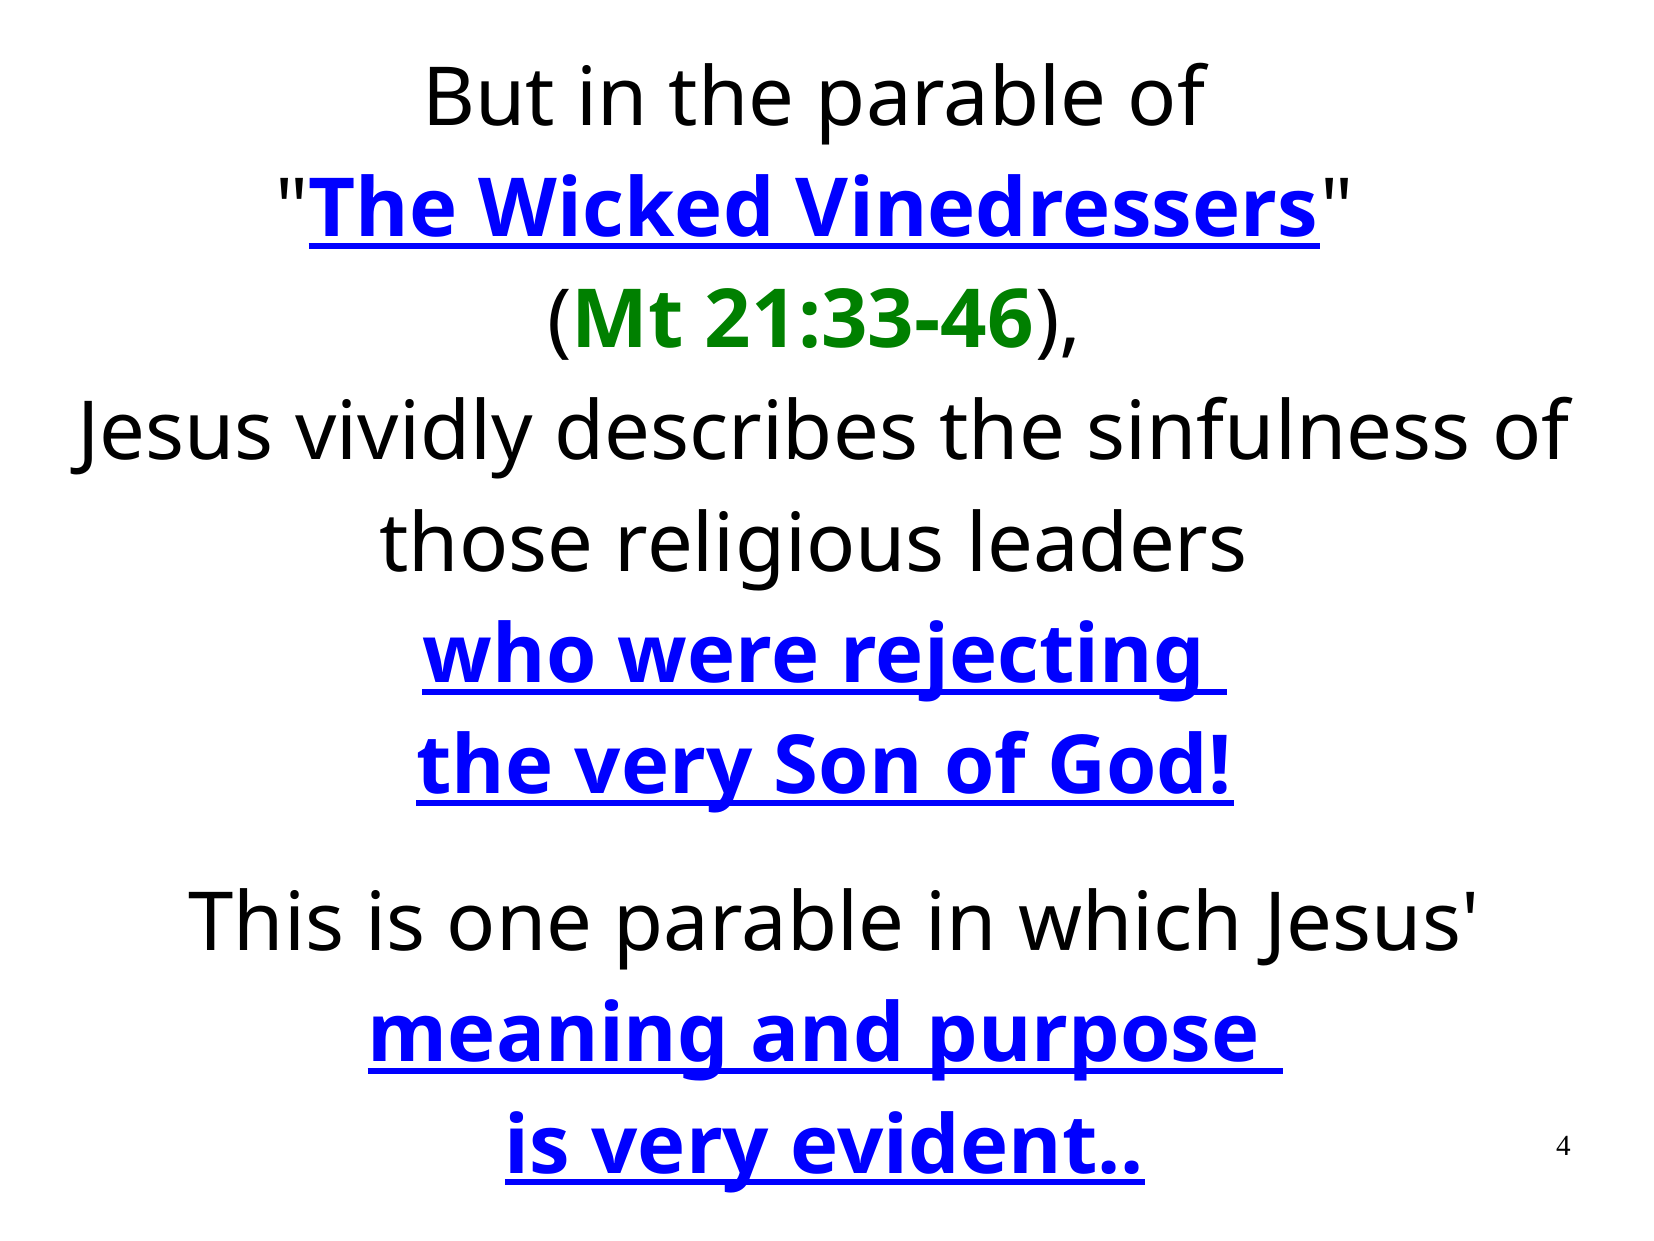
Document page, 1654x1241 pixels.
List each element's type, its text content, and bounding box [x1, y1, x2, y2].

list But in the parable of "The Wicked Vinedressers" (Mt 21:33-46), Jesus vividly describes the sinfulness of those religious leaders who were rejecting the very Son of God! This is one parable in which Jesus' meaning and purpose is very evident.. [37, 37, 1613, 1201]
